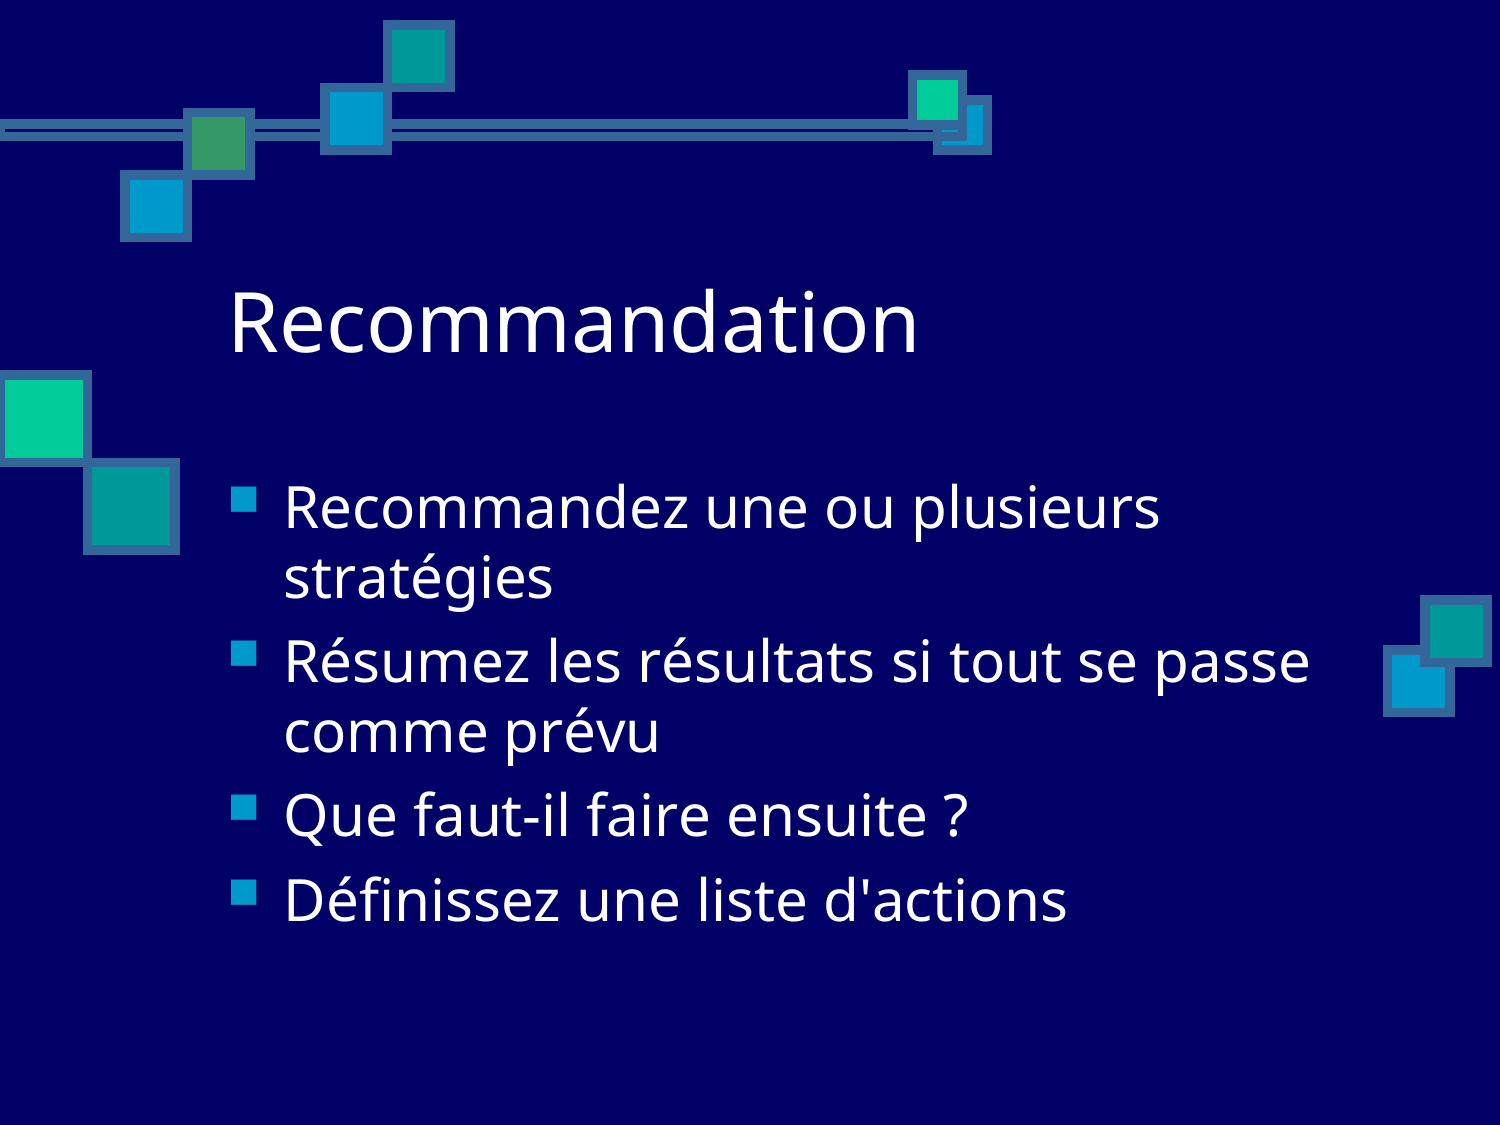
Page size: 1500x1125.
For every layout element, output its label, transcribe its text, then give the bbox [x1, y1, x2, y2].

title Recommandation [212, 199, 1375, 438]
list Recommandez une ou plusieurs stratégies Résumez les résultats si tout se passe comme prévu Que faut-il faire ensuite ? Définissez une liste d'actions [212, 462, 1375, 1013]
